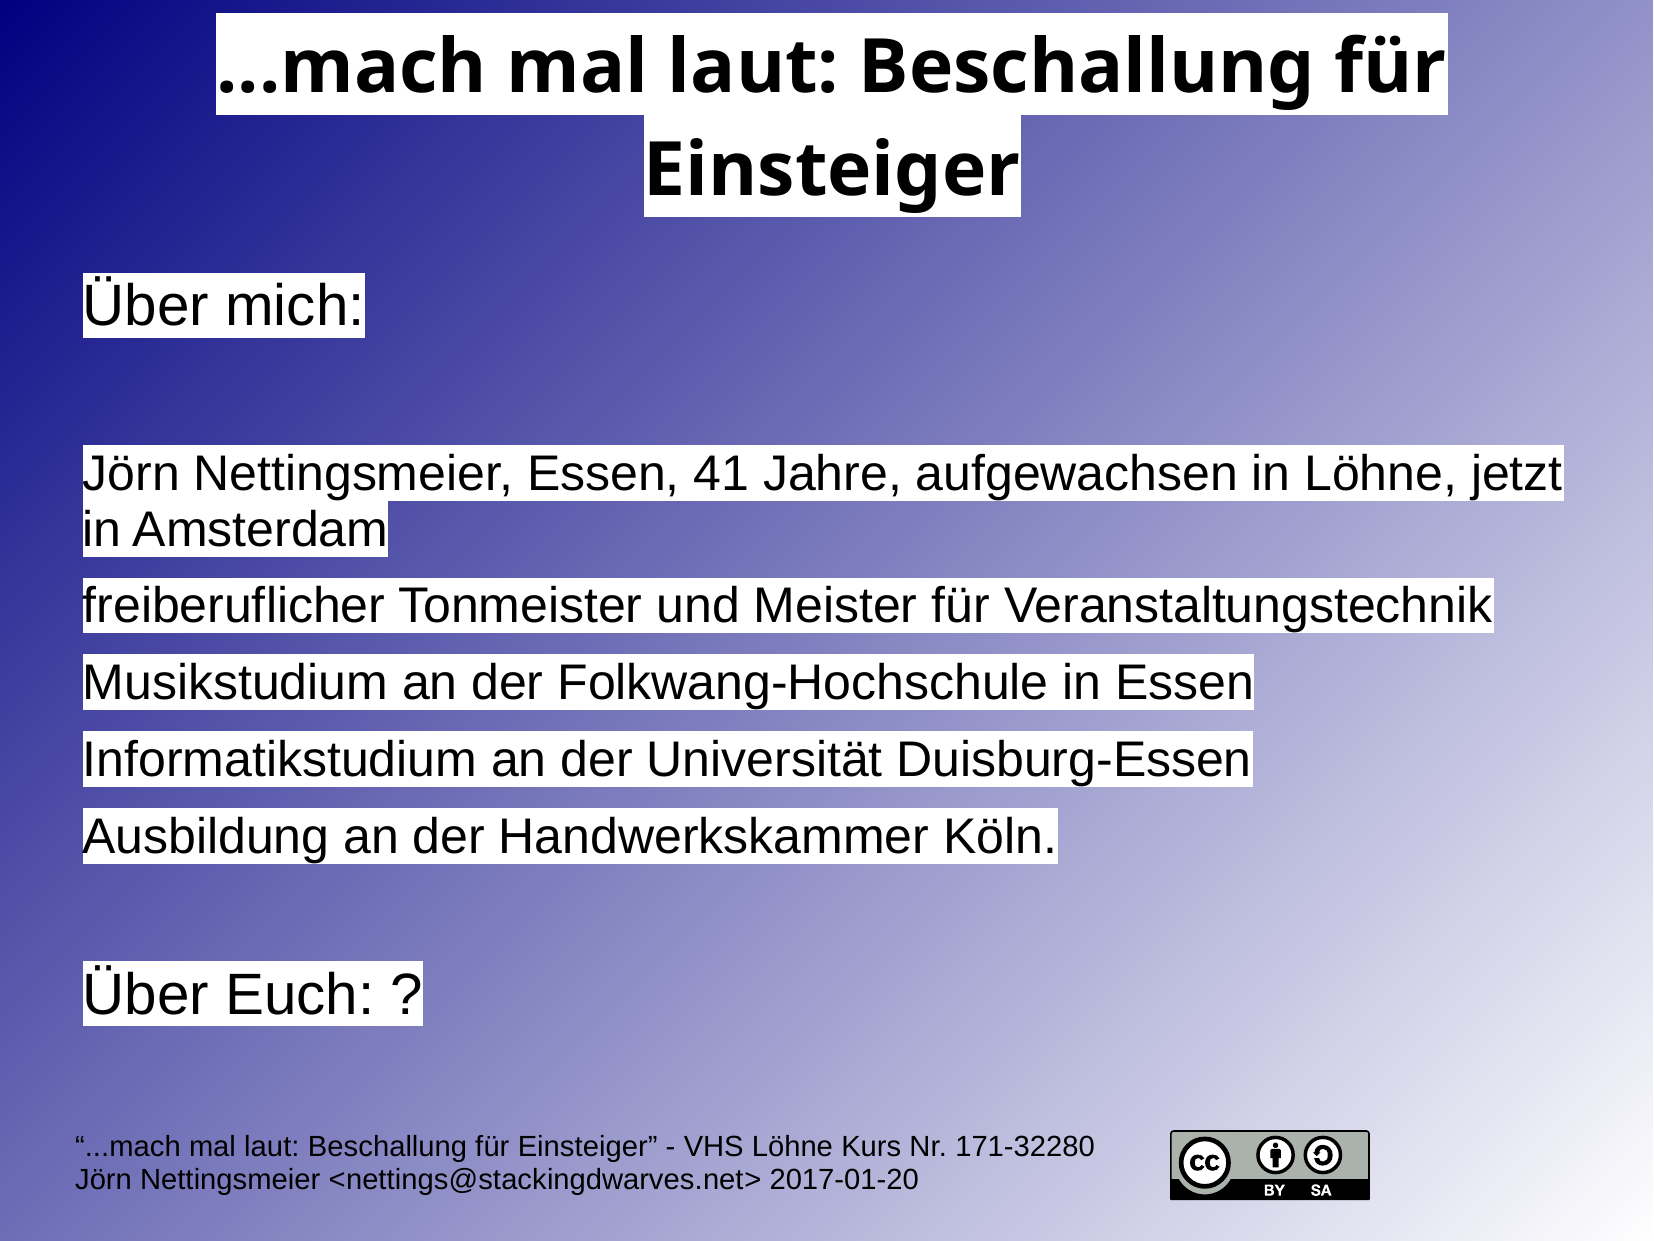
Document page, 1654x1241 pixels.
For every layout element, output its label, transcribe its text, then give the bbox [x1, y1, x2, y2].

subtitle Über mich: Jörn Nettingsmeier, Essen, 41 Jahre, aufgewachsen in Löhne, jetzt in Amsterdam freiberuflicher Tonmeister und Meister für Veranstaltungstechnik Musikstudium an der Folkwang-Hochschule in Essen Informatikstudium an der Universität Duisburg-Essen Ausbildung an der Handwerkskammer Köln. Über Euch: ? [82, 272, 1571, 1027]
title ...mach mal laut: Beschallung für Einsteiger [44, 49, 1620, 181]
